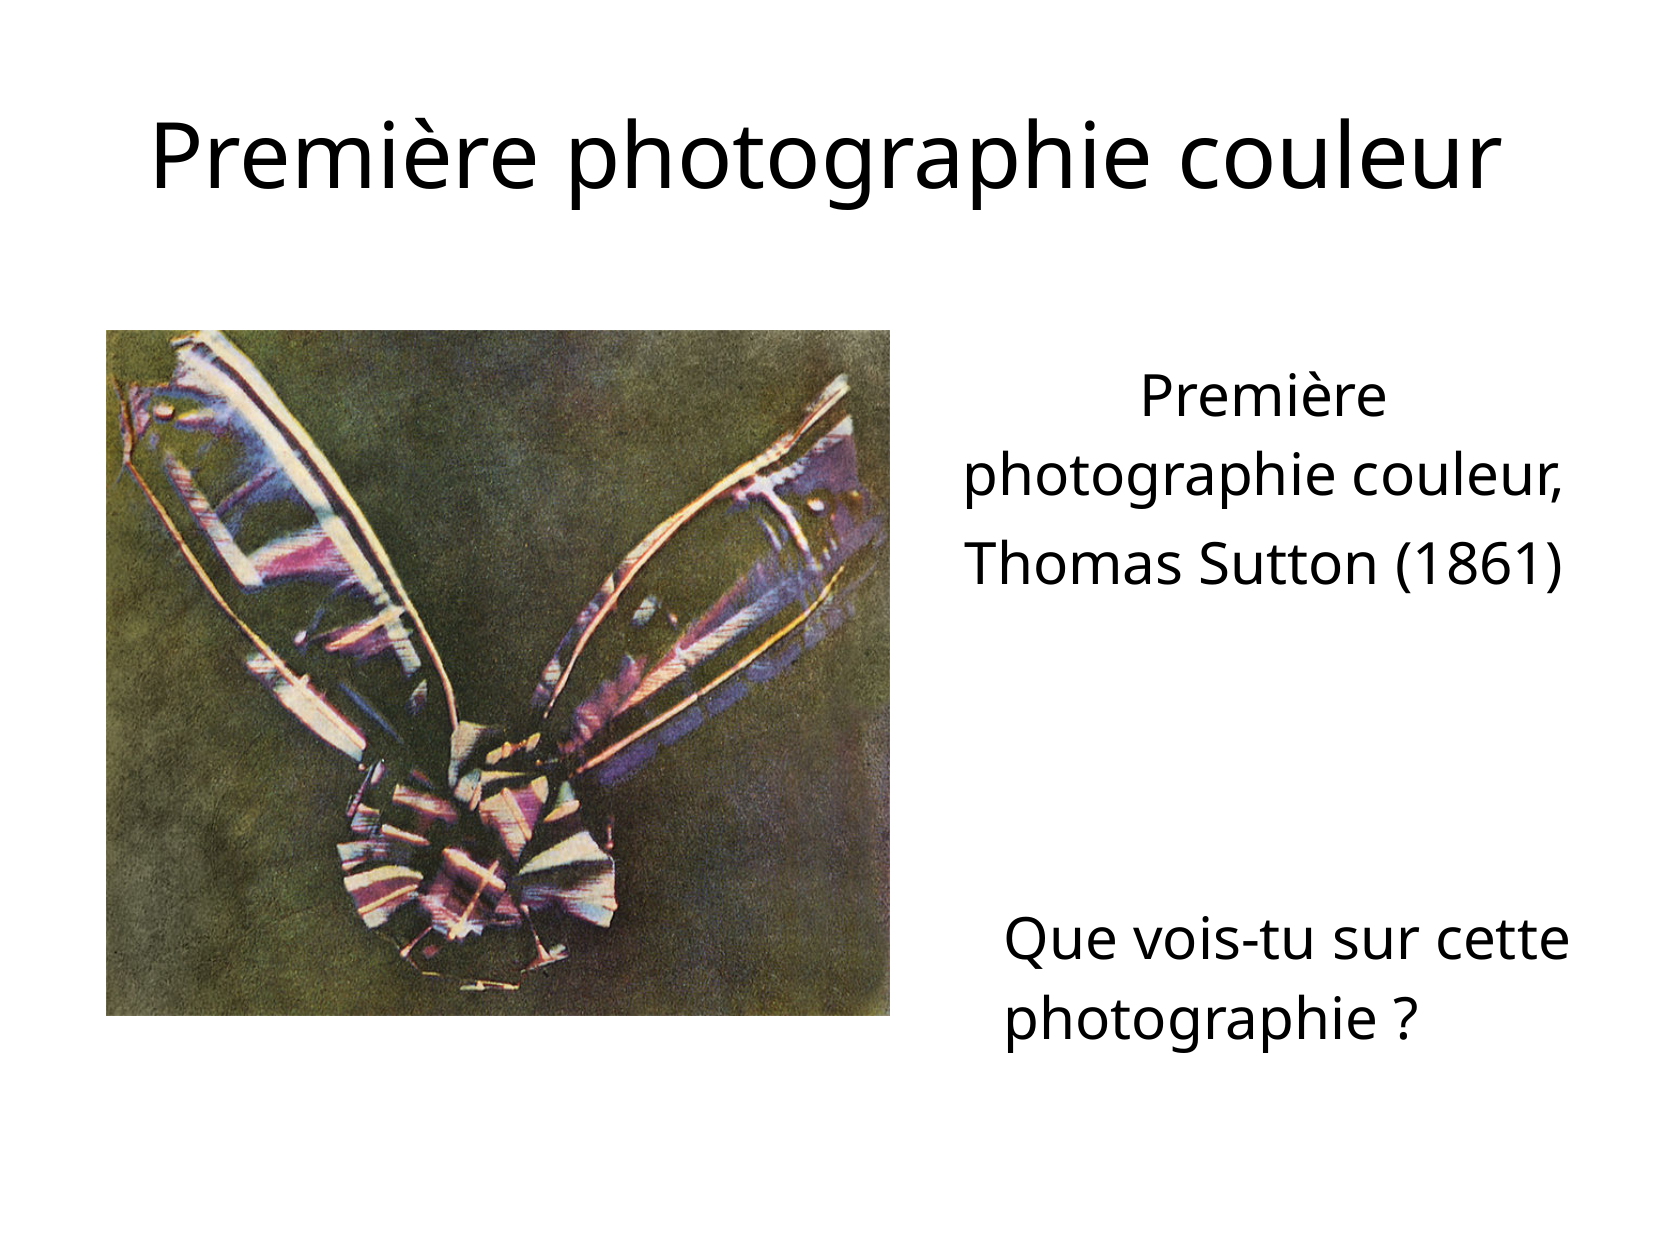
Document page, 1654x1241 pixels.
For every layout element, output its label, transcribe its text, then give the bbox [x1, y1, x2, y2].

list Que vois-tu sur cette photographie ? [933, 897, 1595, 1109]
list Première photographie couleur, Thomas Sutton (1861) [956, 354, 1572, 745]
picture [106, 330, 890, 1016]
title Première photographie couleur [82, 49, 1571, 257]
